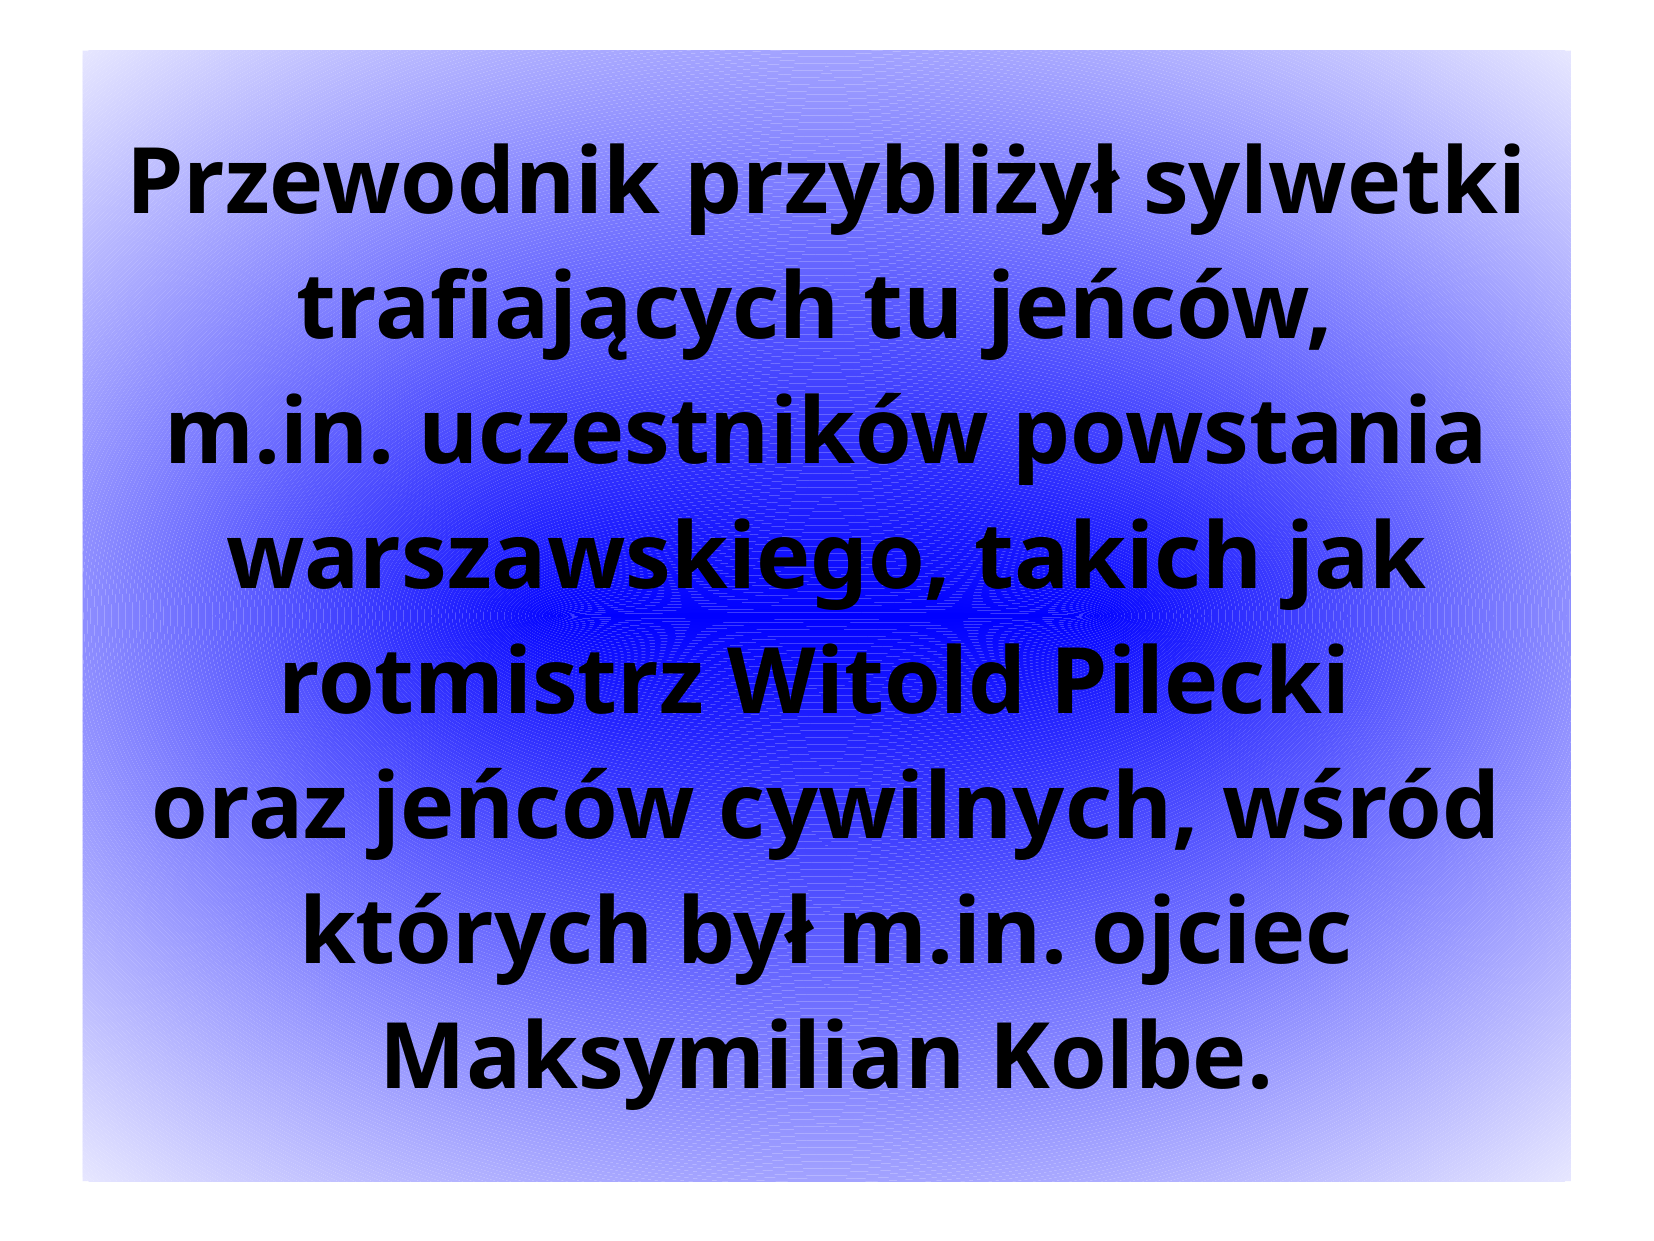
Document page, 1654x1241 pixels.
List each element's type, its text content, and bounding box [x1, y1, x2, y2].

title Przewodnik przybliżył sylwetki trafiających tu jeńców, m.in. uczestników powstania warszawskiego, takich jak rotmistrz Witold Pilecki oraz jeńców cywilnych, wśród których był m.in. ojciec Maksymilian Kolbe. [82, 50, 1571, 1182]
